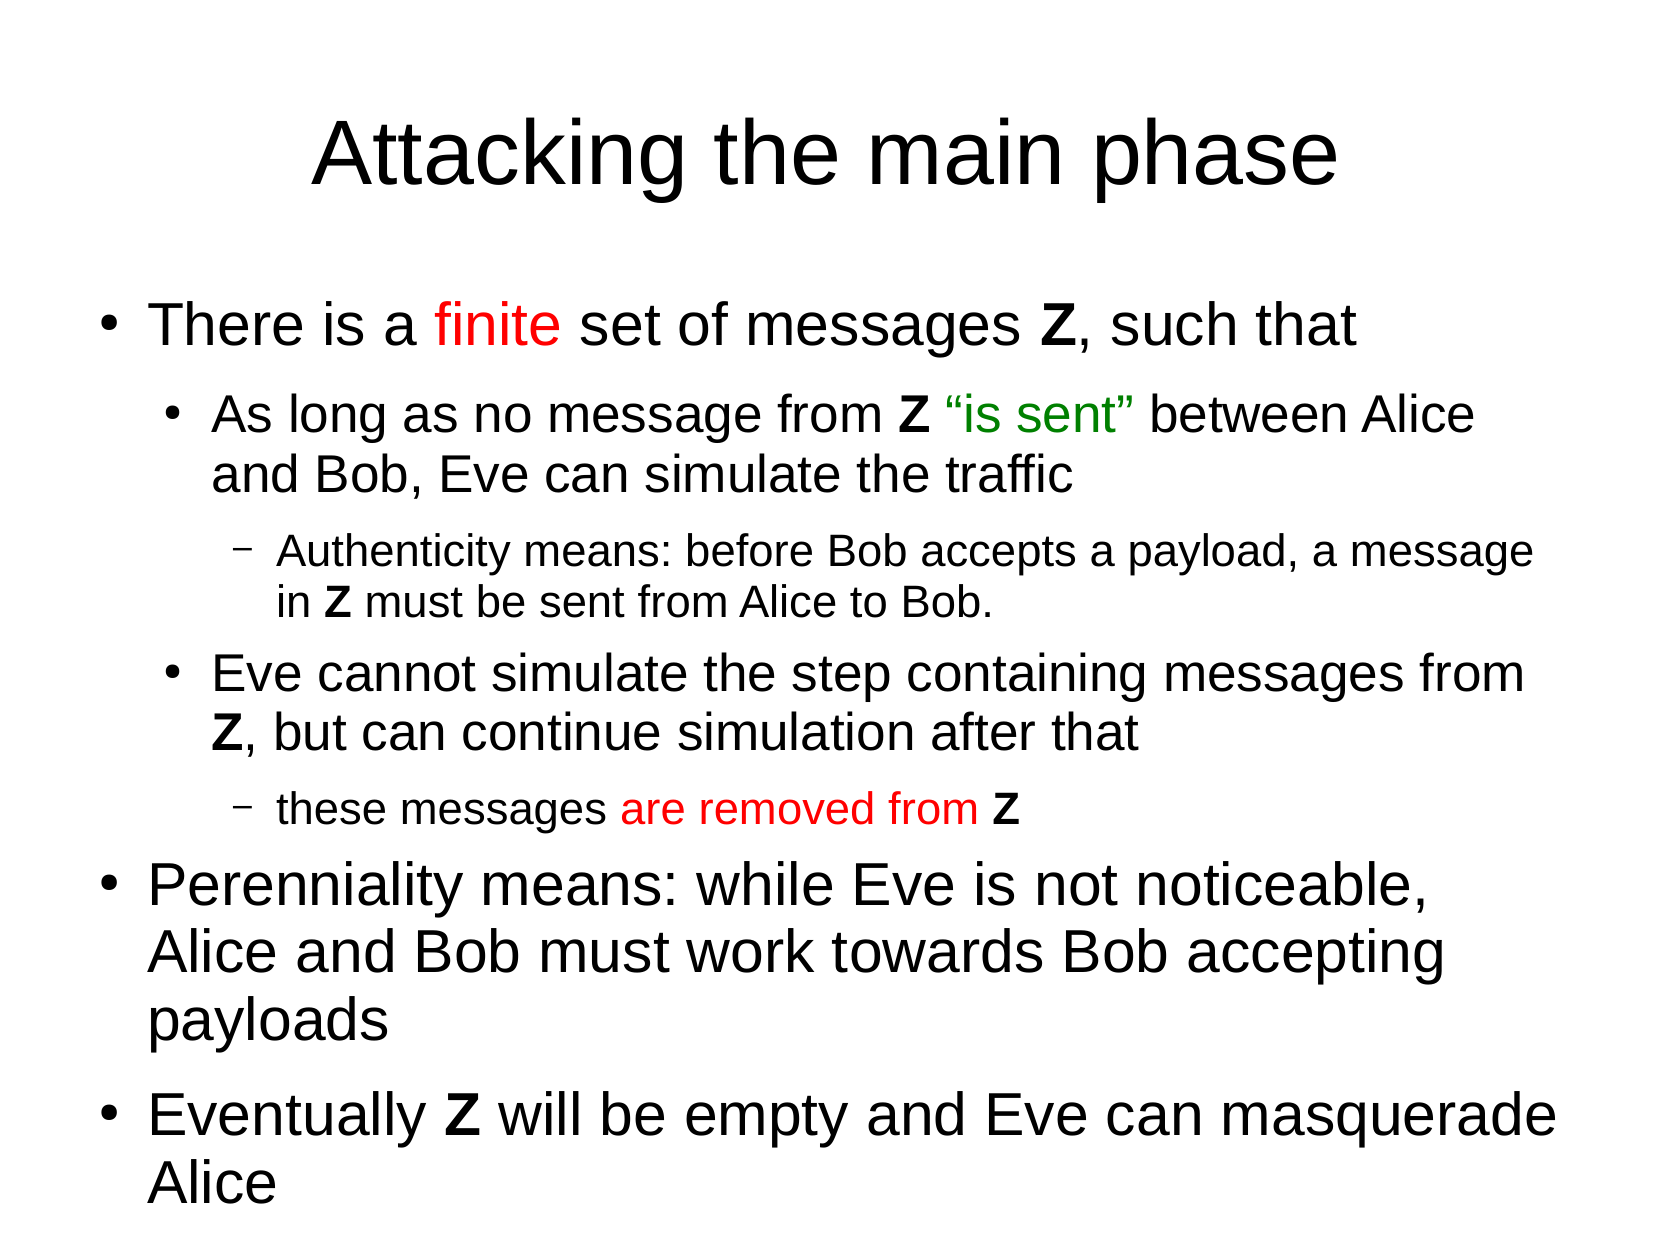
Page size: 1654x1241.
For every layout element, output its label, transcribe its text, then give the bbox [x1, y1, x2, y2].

list There is a finite set of messages Z, such that As long as no message from Z “is sent” between Alice and Bob, Eve can simulate the traffic Authenticity means: before Bob accepts a payload, a message in Z must be sent from Alice to Bob. Eve cannot simulate the step containing messages from Z, but can continue simulation after that these messages are removed from Z Perenniality means: while Eve is not noticeable, Alice and Bob must work towards Bob accepting payloads Eventually Z will be empty and Eve can masquerade Alice [82, 290, 1571, 1216]
title Attacking the main phase [82, 56, 1571, 250]
